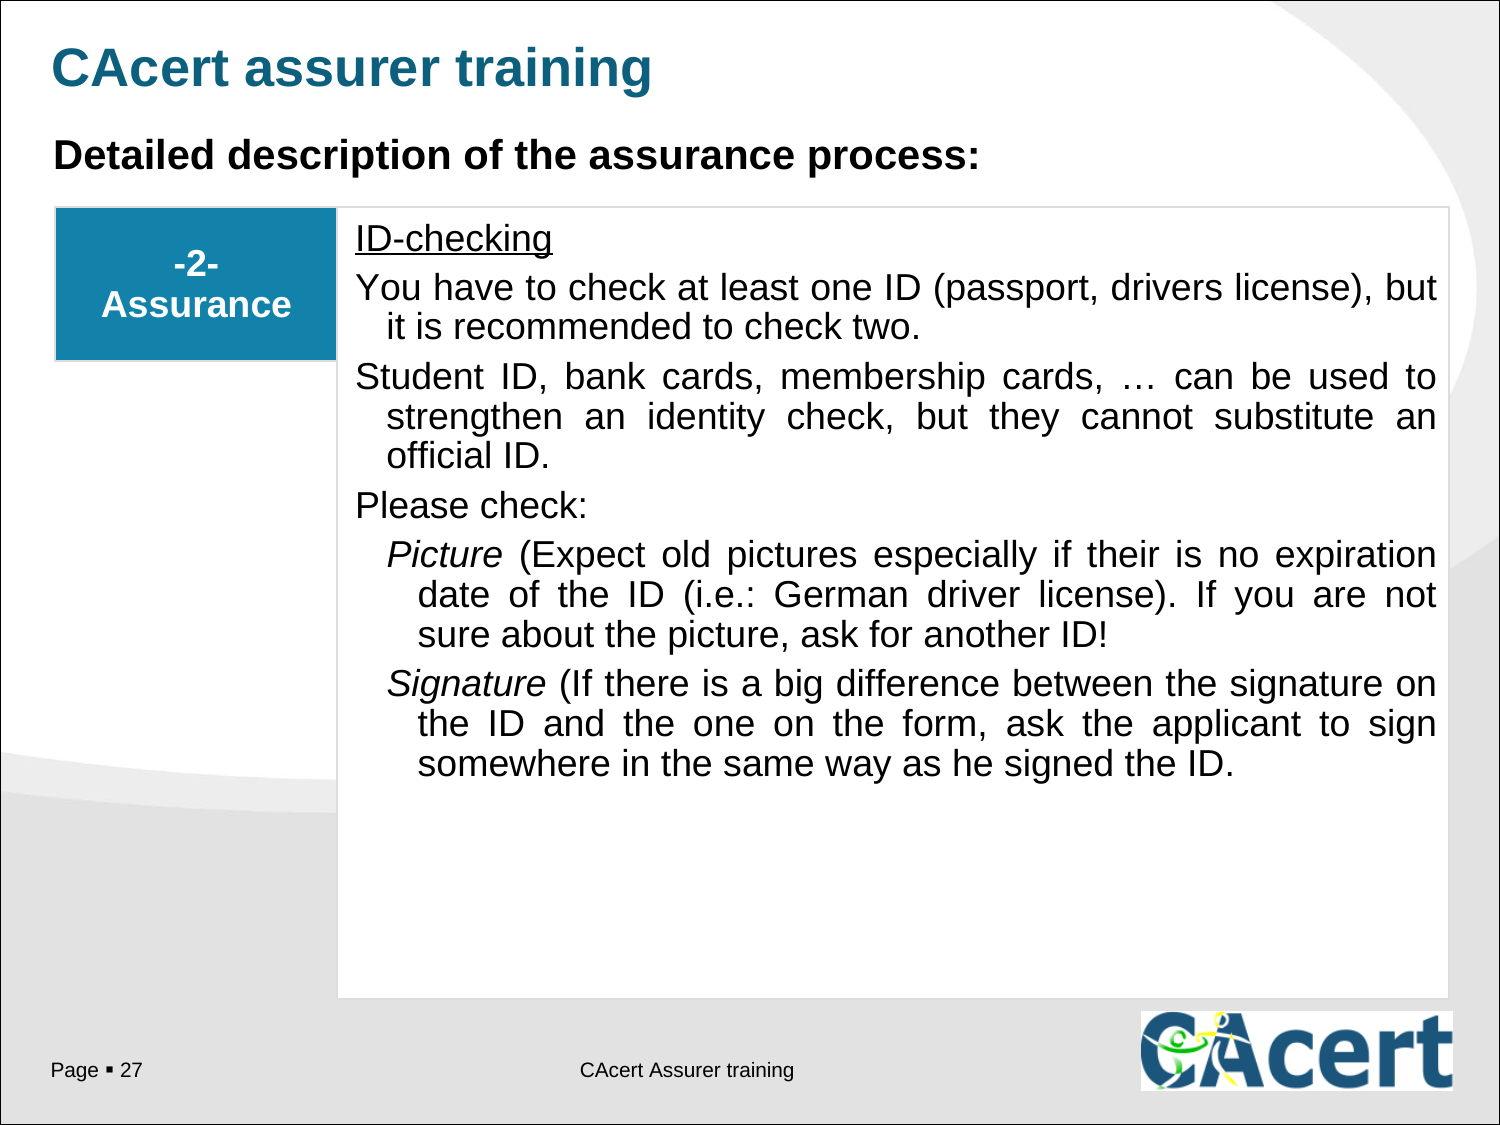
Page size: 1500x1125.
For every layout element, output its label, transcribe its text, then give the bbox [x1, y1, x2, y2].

text_box -2- Assurance [55, 207, 337, 361]
text_box Detailed description of the assurance process: [53, 125, 1451, 185]
text_box ID-checking You have to check at least one ID (passport, drivers license), but it is recommended to check two. Student ID, bank cards, membership cards, … can be used to strengthen an identity check, but they cannot substitute an official ID. Please check: Picture (Expect old pictures especially if their is no expiration date of the ID (i.e.: German driver license). If you are not sure about the picture, ask for another ID! Signature (If there is a big difference between the signature on the ID and the one on the form, ask the applicant to sign somewhere in the same way as he signed the ID. [337, 207, 1450, 1000]
title CAcert assurer training [51, 19, 1450, 118]
picture [1, 1, 1499, 1124]
